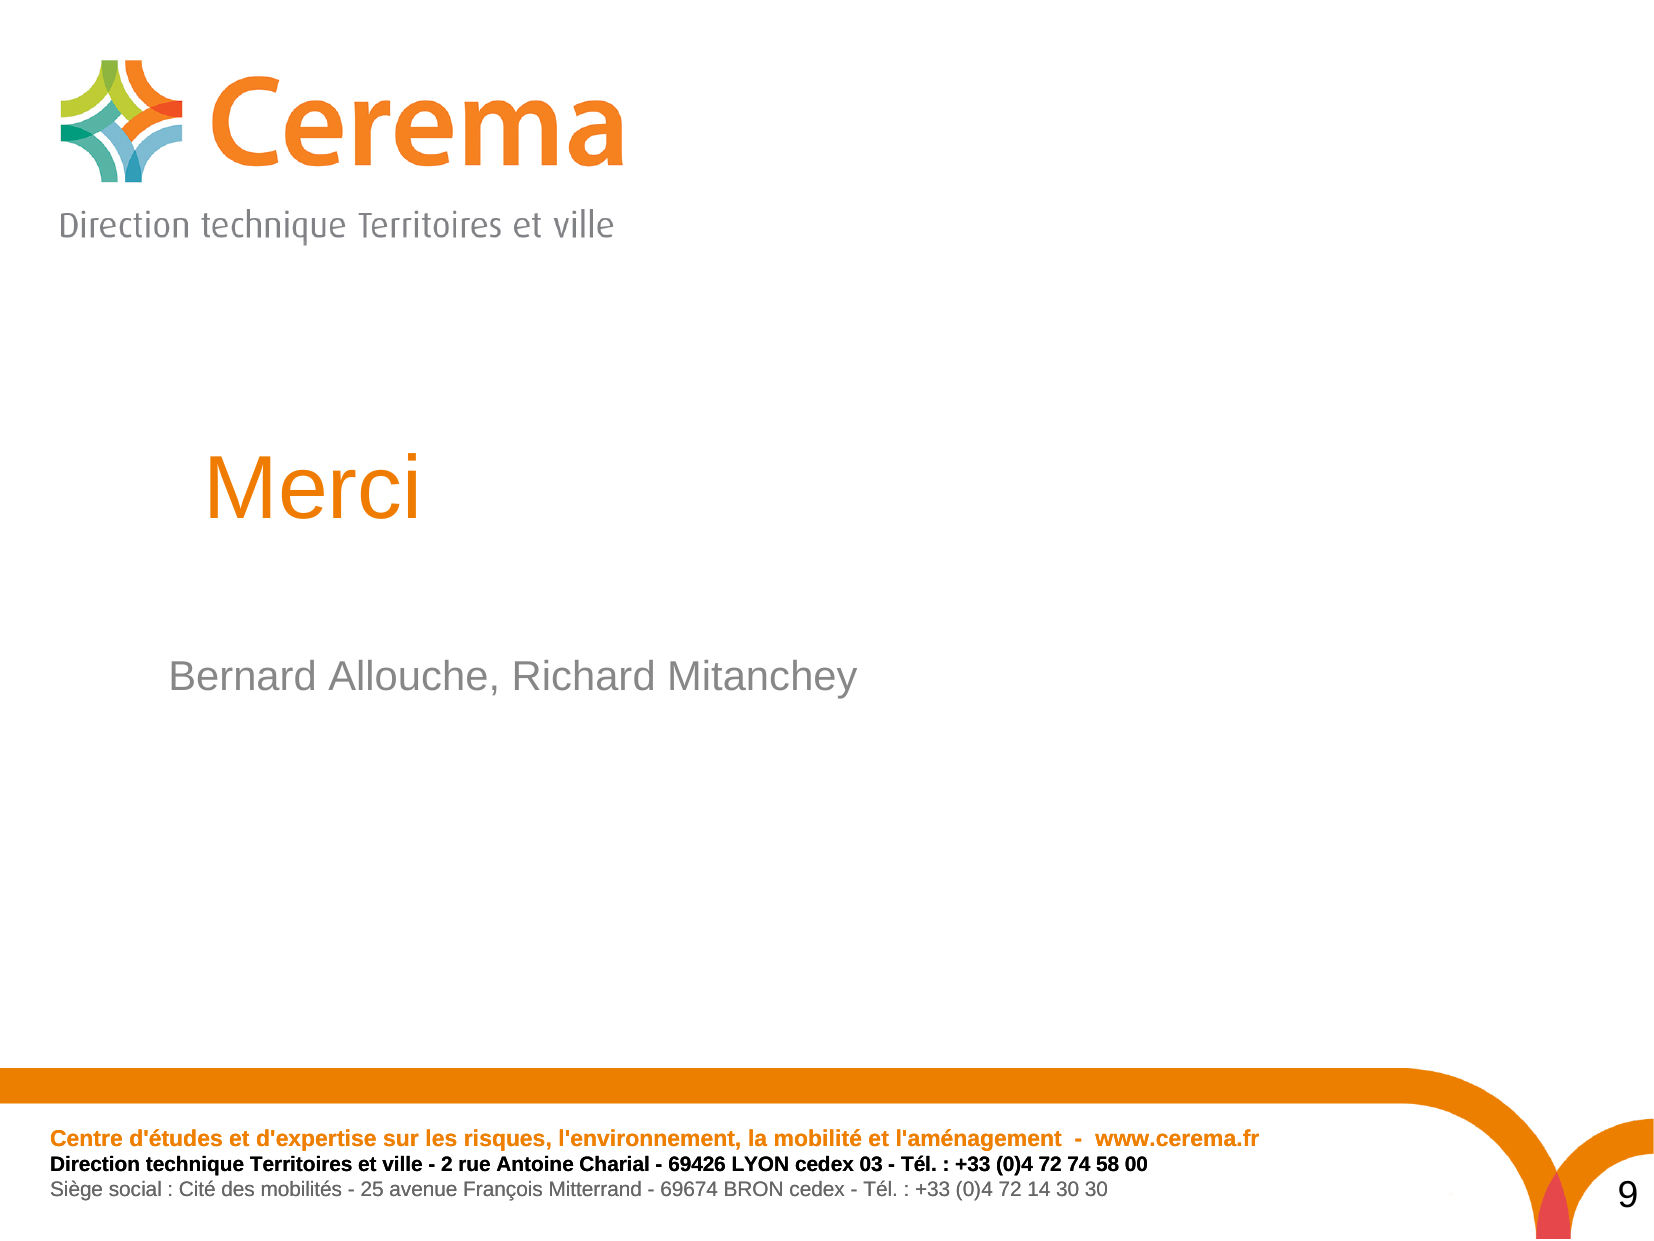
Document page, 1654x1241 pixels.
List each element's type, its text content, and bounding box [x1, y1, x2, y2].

text_box Bernard Allouche, Richard Mitanchey [153, 641, 1595, 957]
text_box Merci [188, 442, 1465, 554]
text_box Centre d'études et d'expertise sur les risques, l'environnement, la mobilité et l'aménagement - www.cerema.fr Direction technique Territoires et ville - 2 rue Antoine Charial - 69426 LYON cedex 03 - Tél. : +33 (0)4 72 74 58 00 Siège social : Cité des mobilités - 25 avenue François Mitterrand - 69674 BRON cedex - Tél. : +33 (0)4 72 14 30 30 [35, 1116, 1394, 1217]
picture [0, 0, 684, 291]
picture [0, 1068, 1654, 1239]
